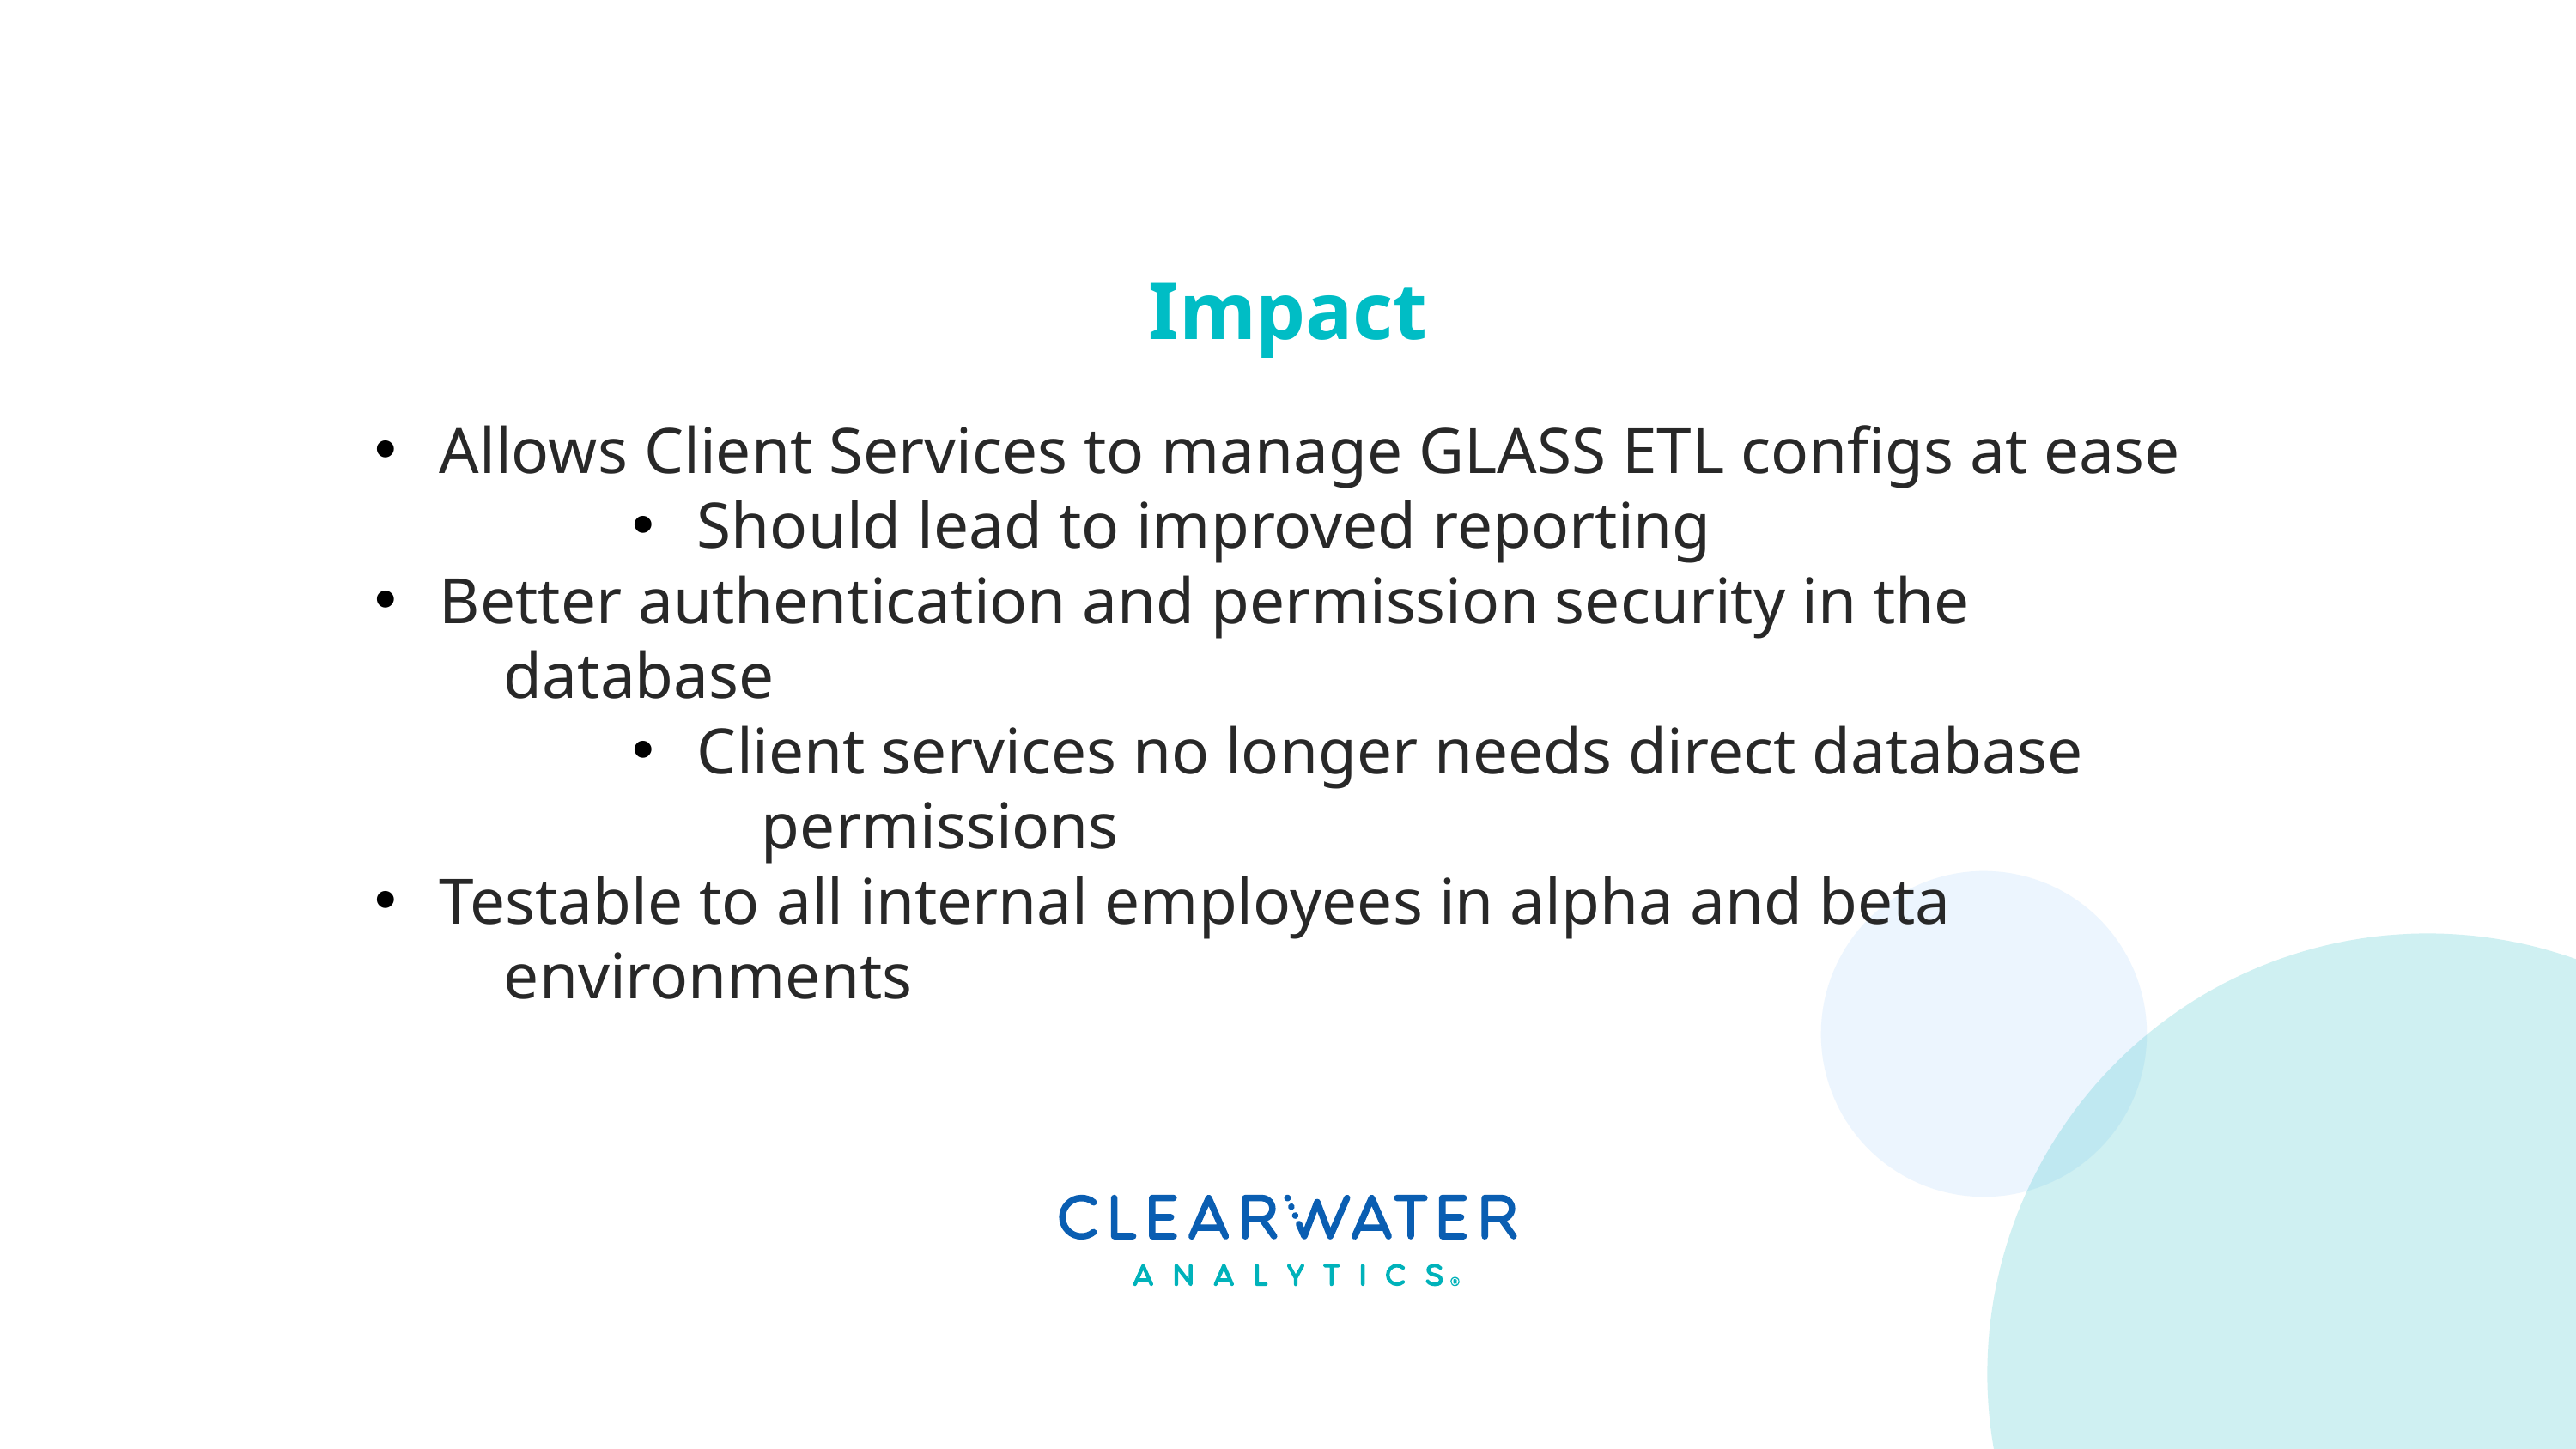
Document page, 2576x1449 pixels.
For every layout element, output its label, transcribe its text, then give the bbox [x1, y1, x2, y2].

list Impact [254, 255, 2322, 414]
text_box Allows Client Services to manage GLASS ETL configs at ease Should lead to improved reporting Better authentication and permission security in the database Client services no longer needs direct database permissions Testable to all internal employees in alpha and beta environments [361, 403, 2231, 797]
text_box [254, 441, 2286, 1100]
